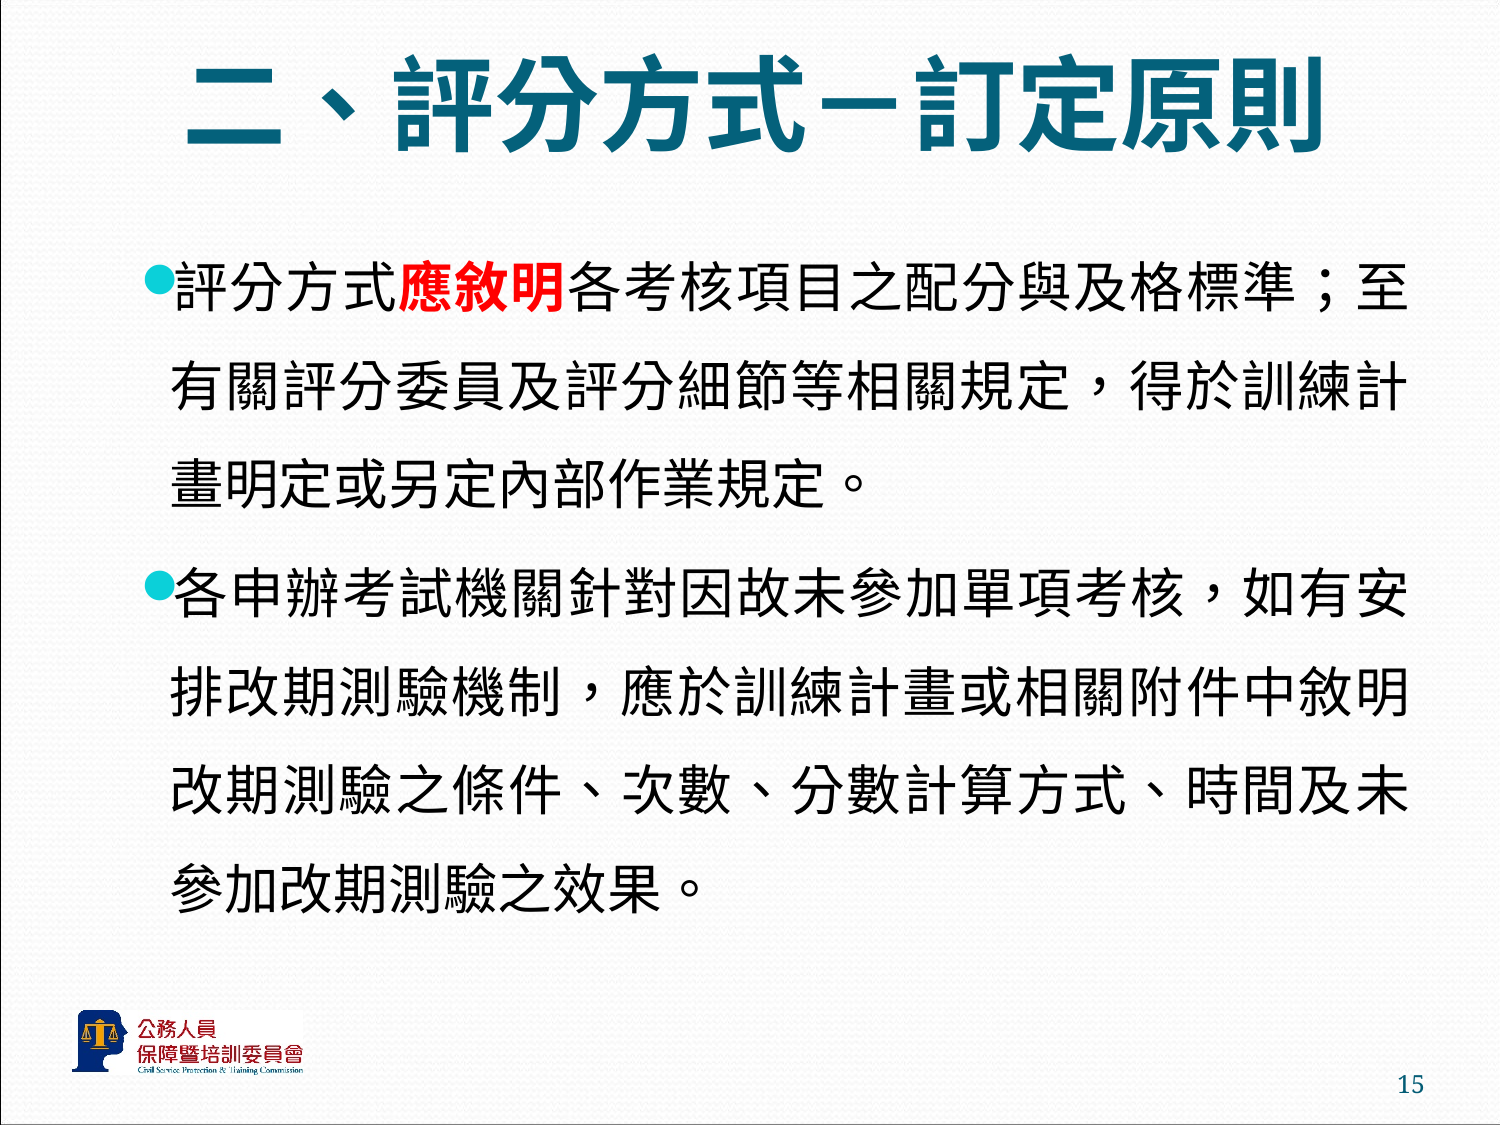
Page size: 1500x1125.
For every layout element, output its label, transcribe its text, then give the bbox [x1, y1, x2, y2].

title 二、評分方式－訂定原則 [76, 59, 1436, 165]
picture [0, 0, 1500, 1125]
slide_number <編號> [1299, 1042, 1425, 1103]
list 評分方式應敘明各考核項目之配分與及格標準；至有關評分委員及評分細節等相關規定，得於訓練計畫明定或另定內部作業規定。 各申辦考試機關針對因故未參加單項考核，如有安排改期測驗機制，應於訓練計畫或相關附件中敘明改期測驗之條件、次數、分數計算方式、時間及未參加改期測驗之效果。 [125, 213, 1425, 946]
